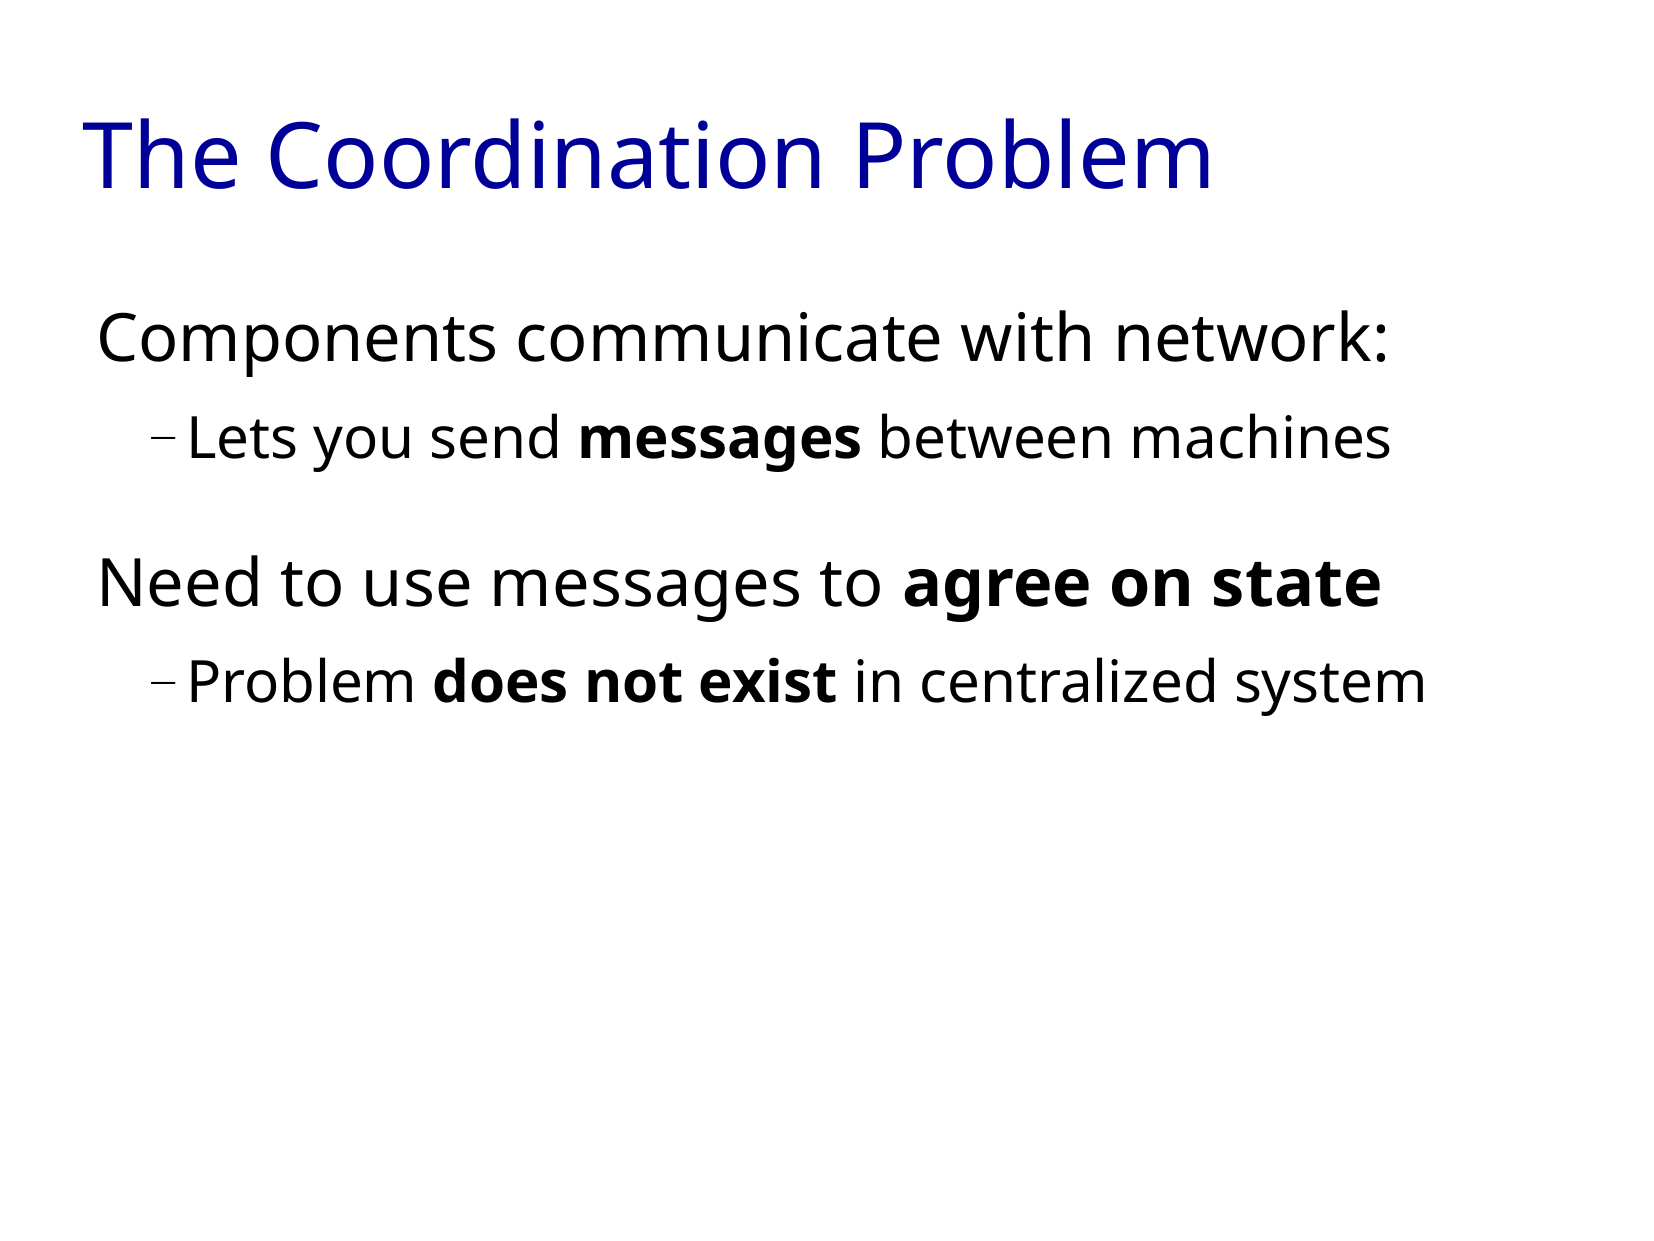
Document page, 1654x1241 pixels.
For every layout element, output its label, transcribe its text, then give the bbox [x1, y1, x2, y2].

title The Coordination Problem [82, 49, 1571, 257]
list Components communicate with network: Lets you send messages between machines Need to use messages to agree on state Problem does not exist in centralized system [60, 290, 1571, 1096]
